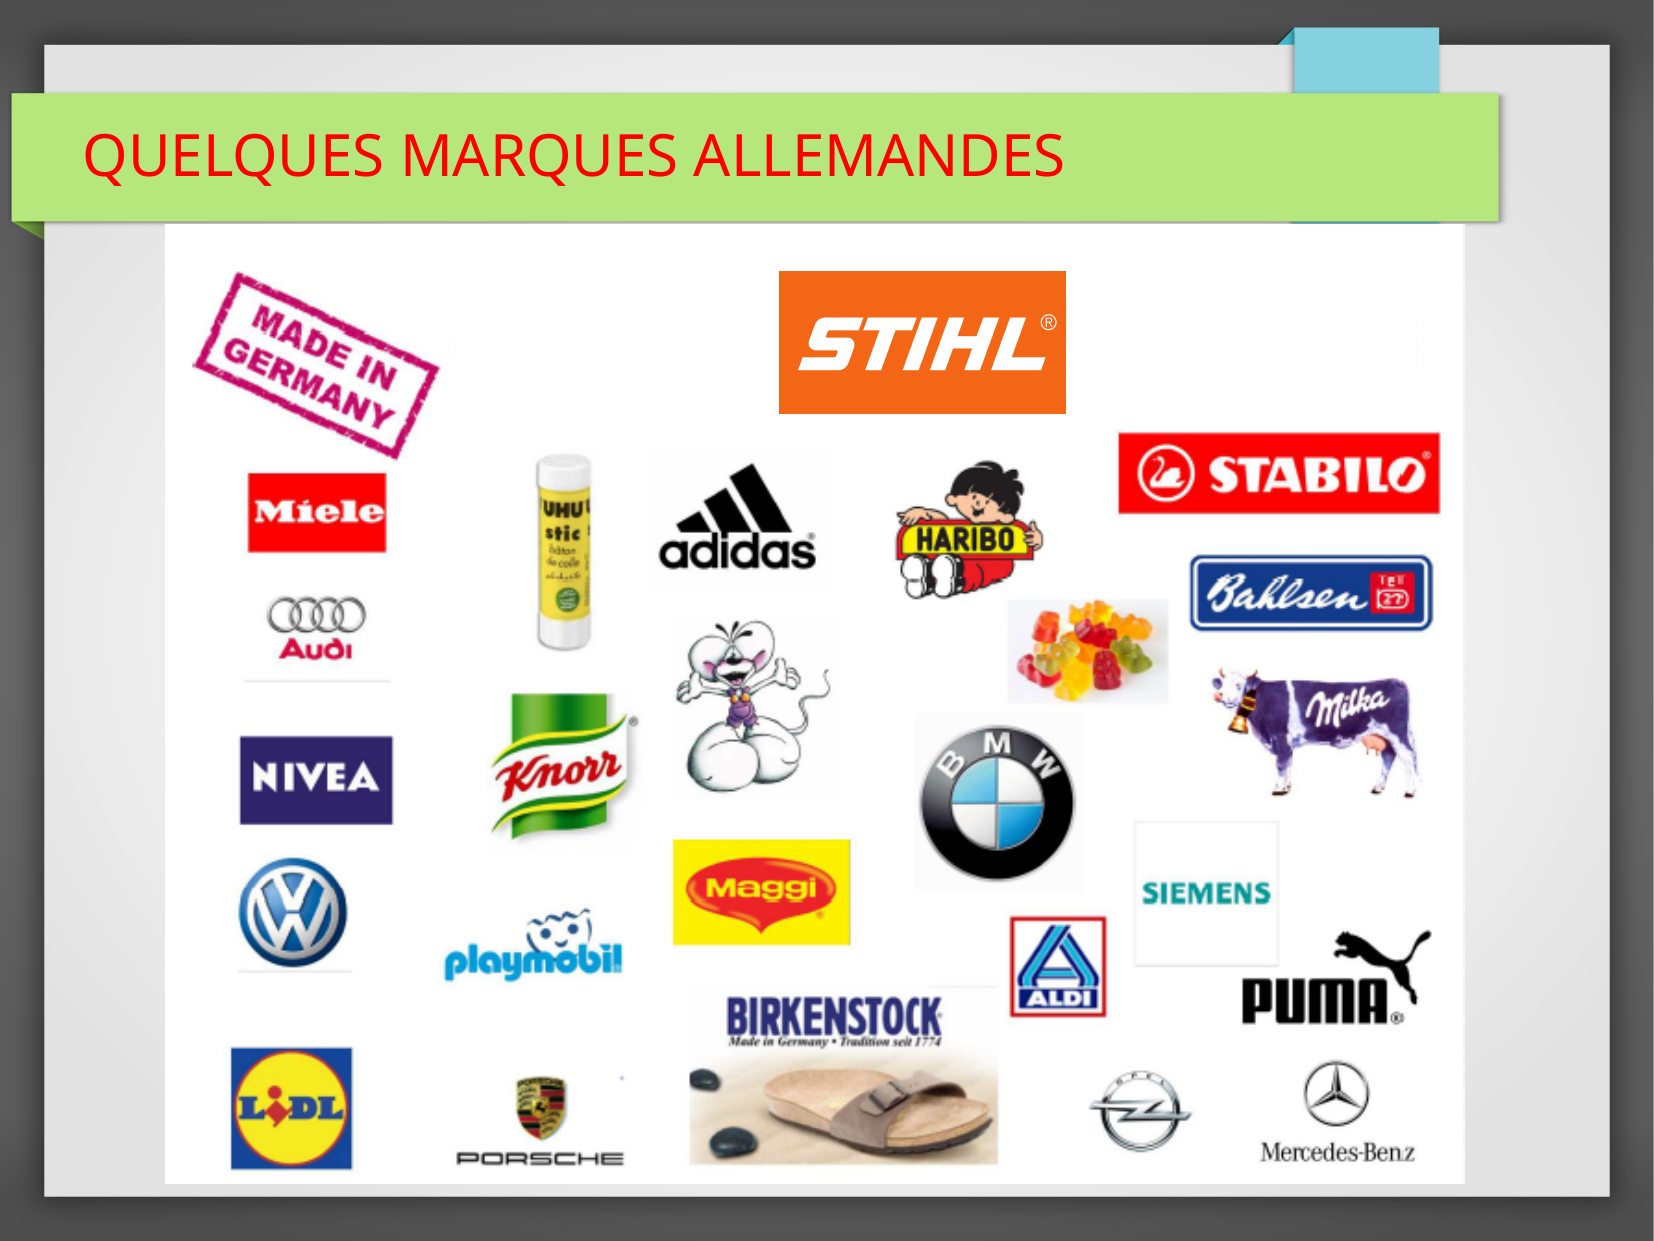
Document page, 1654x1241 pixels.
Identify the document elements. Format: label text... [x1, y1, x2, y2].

picture [0, 0, 1654, 1241]
title QUELQUES MARQUES ALLEMANDES [82, 94, 1264, 213]
